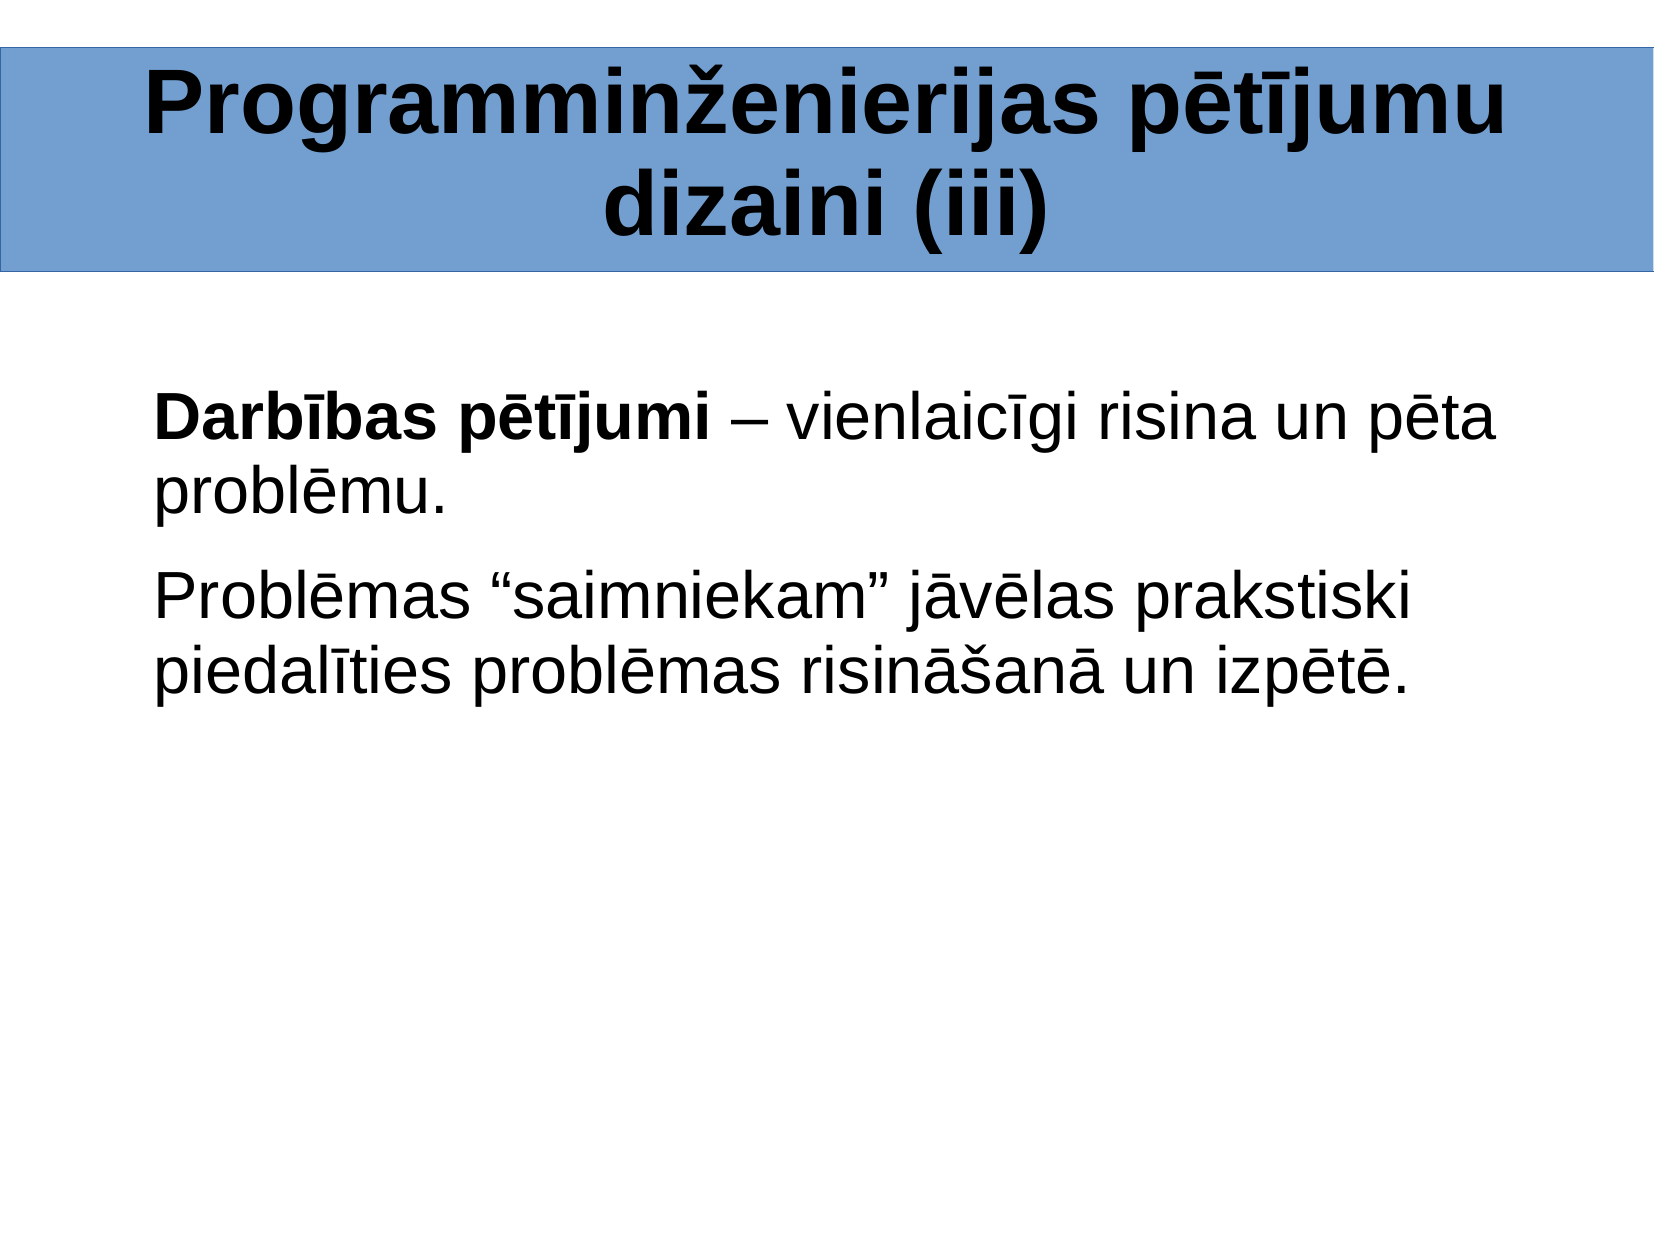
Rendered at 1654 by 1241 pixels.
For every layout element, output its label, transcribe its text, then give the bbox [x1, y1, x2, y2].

list Darbības pētījumi – vienlaicīgi risina un pēta problēmu. Problēmas “saimniekam” jāvēlas prakstiski piedalīties problēmas risināšanā un izpētē. [82, 378, 1619, 1099]
text_box [0, 47, 1654, 272]
title Programminženierijas pētījumu dizaini (iii) [82, 49, 1571, 257]
